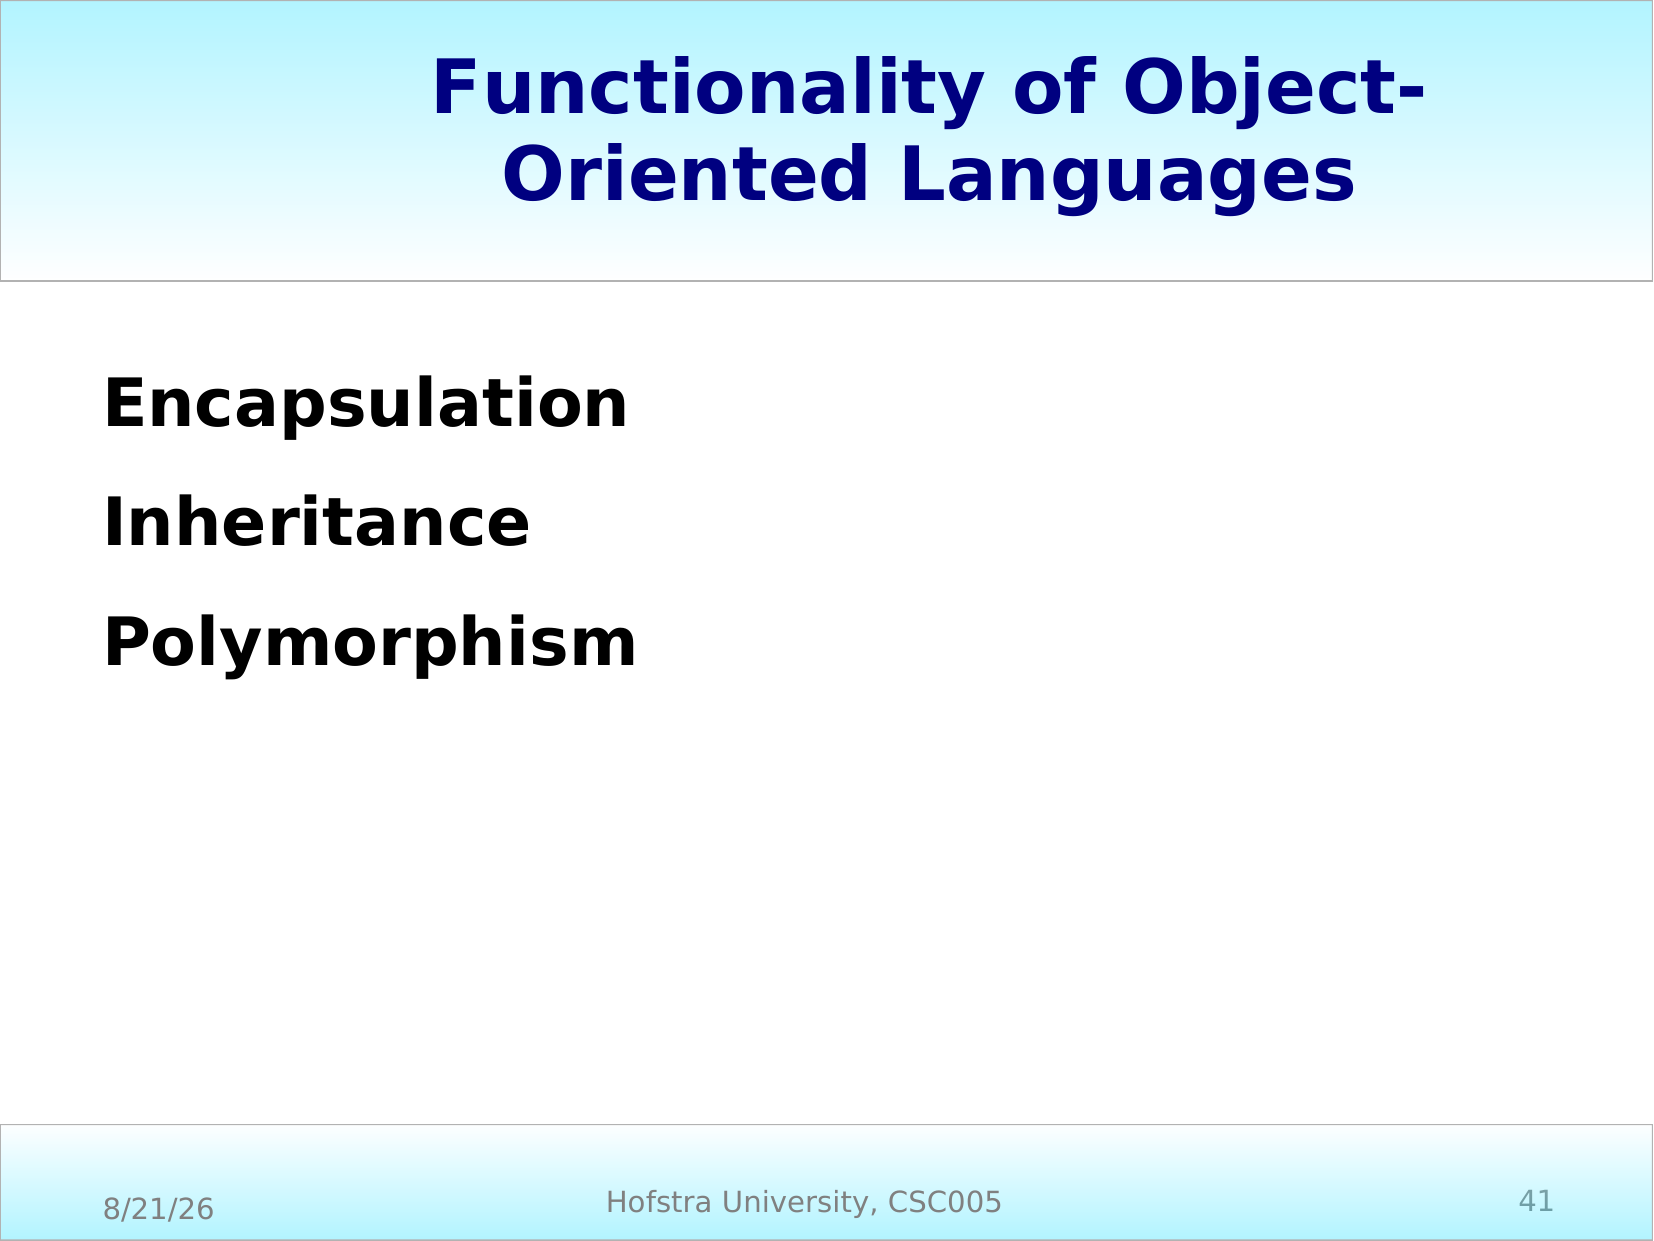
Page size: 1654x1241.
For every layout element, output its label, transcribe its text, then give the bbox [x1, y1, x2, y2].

title Functionality of Object-Oriented Languages [247, 23, 1612, 239]
list Encapsulation Inheritance Polymorphism [87, 356, 1566, 841]
